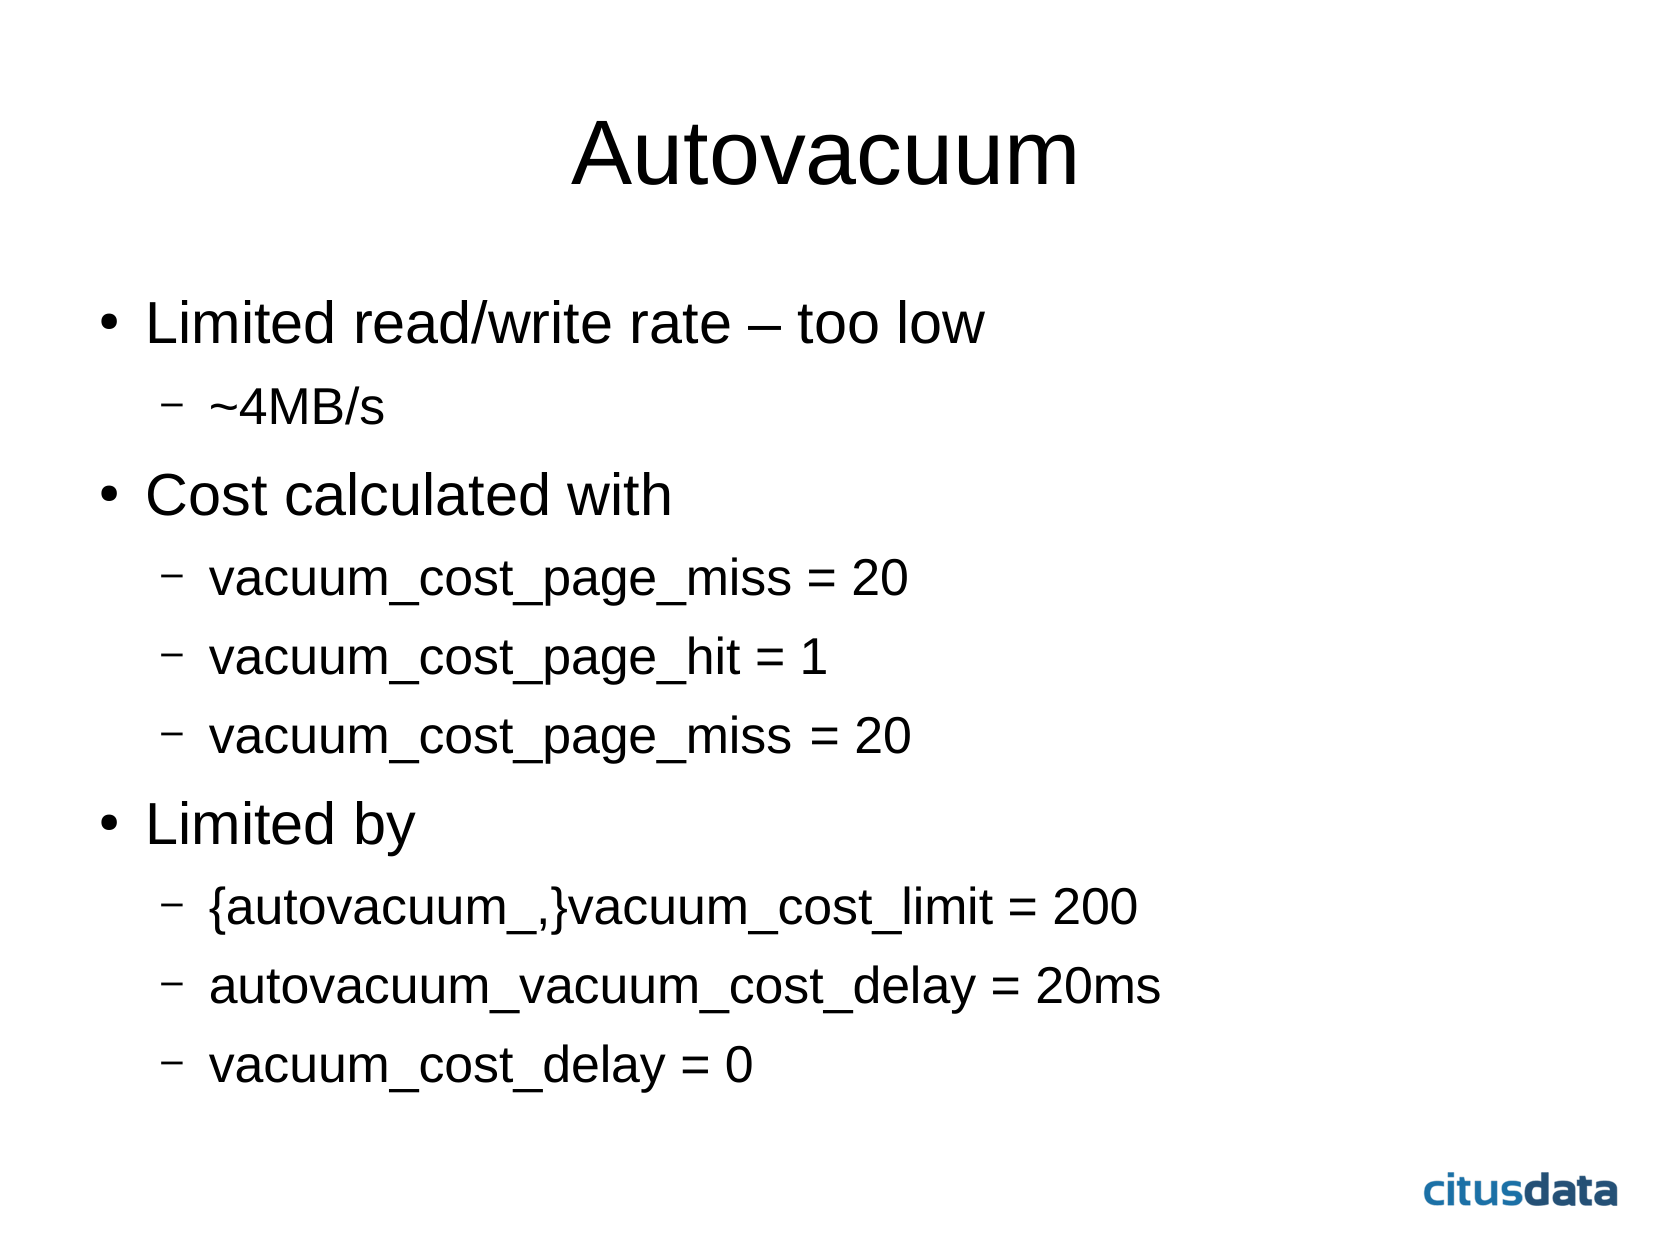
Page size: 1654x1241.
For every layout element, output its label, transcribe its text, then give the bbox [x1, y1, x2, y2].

picture [1420, 1167, 1622, 1209]
title Autovacuum [82, 49, 1571, 257]
list Limited read/write rate – too low ~4MB/s Cost calculated with vacuum_cost_page_miss = 20 vacuum_cost_page_hit = 1 vacuum_cost_page_miss = 20 Limited by {autovacuum_,}vacuum_cost_limit = 200 autovacuum_vacuum_cost_delay = 20ms vacuum_cost_delay = 0 [82, 290, 1571, 1096]
